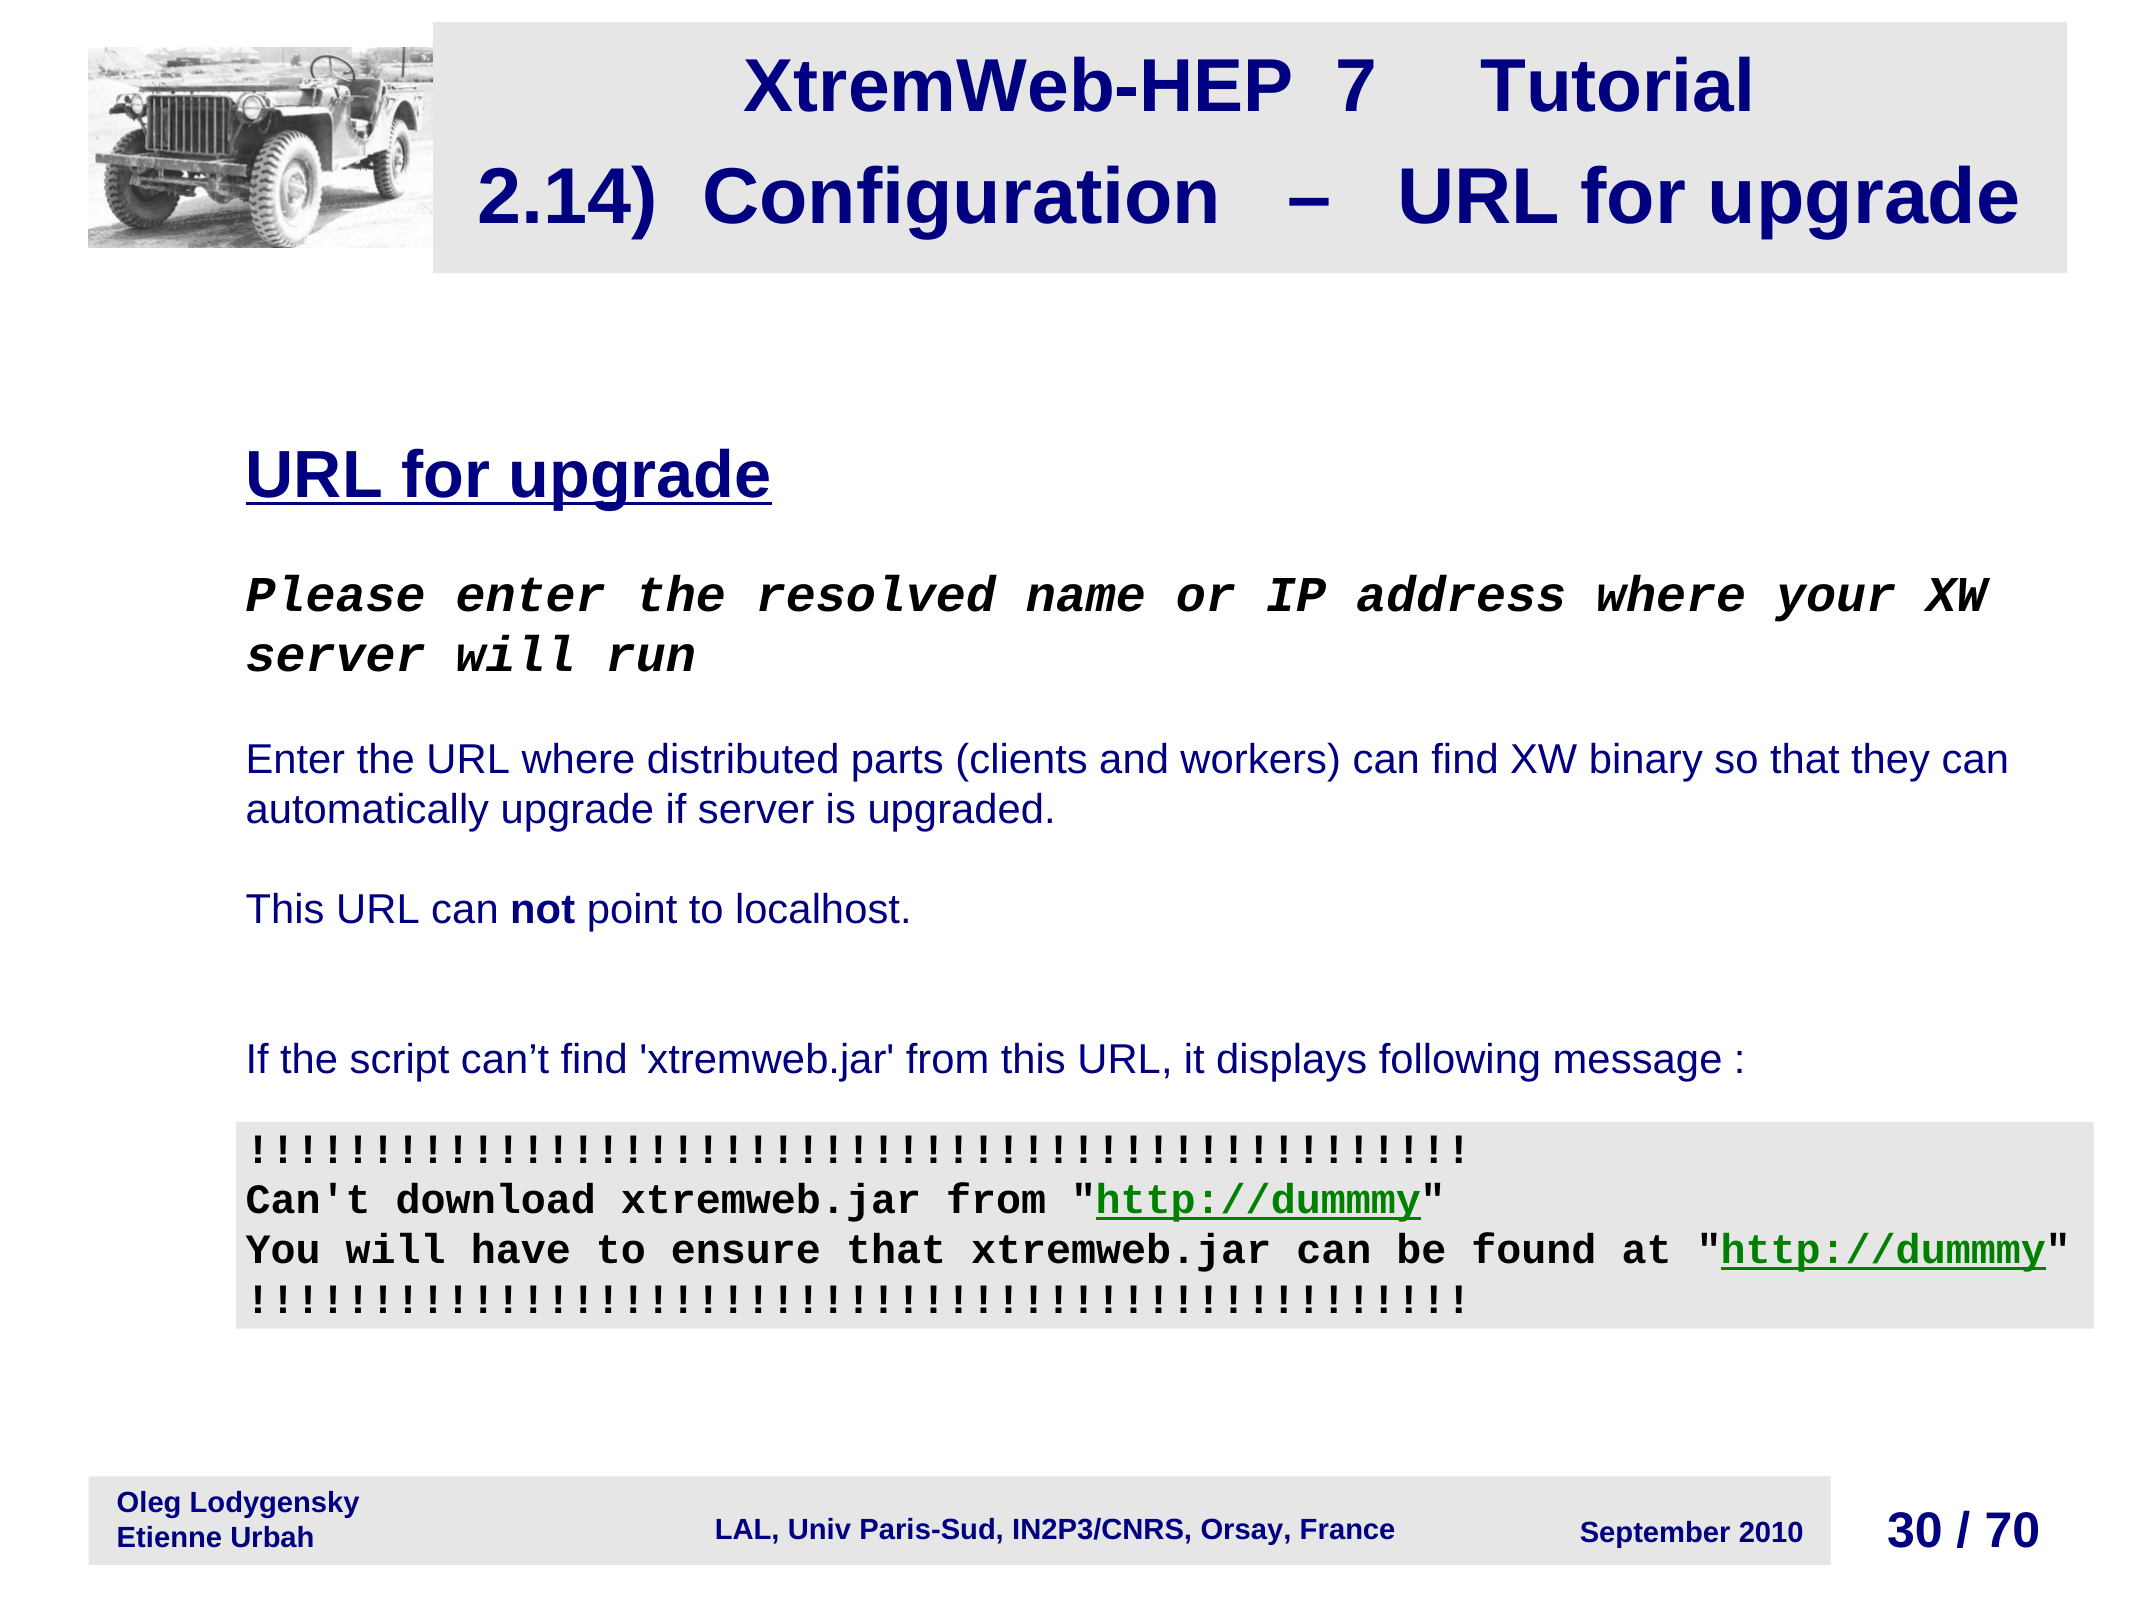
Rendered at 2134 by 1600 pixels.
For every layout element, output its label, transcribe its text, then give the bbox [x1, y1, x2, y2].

text_box !!!!!!!!!!!!!!!!!!!!!!!!!!!!!!!!!!!!!!!!!!!!!!!!! Can't download xtremweb.jar from "http://dummmy" You will have to ensure that xtremweb.jar can be found at "http://dummmy" !!!!!!!!!!!!!!!!!!!!!!!!!!!!!!!!!!!!!!!!!!!!!!!!! [236, 1122, 2094, 1329]
title 2.14) Configuration – URL for upgrade [442, 118, 2067, 266]
picture [88, 47, 433, 248]
text_box URL for upgrade Please enter the resolved name or IP address where your XW server will run Enter the URL where distributed parts (clients and workers) can find XW binary so that they can automatically upgrade if server is upgraded. This URL can not point to localhost. If the script can’t find 'xtremweb.jar' from this URL, it displays following message : [236, 431, 2094, 1108]
